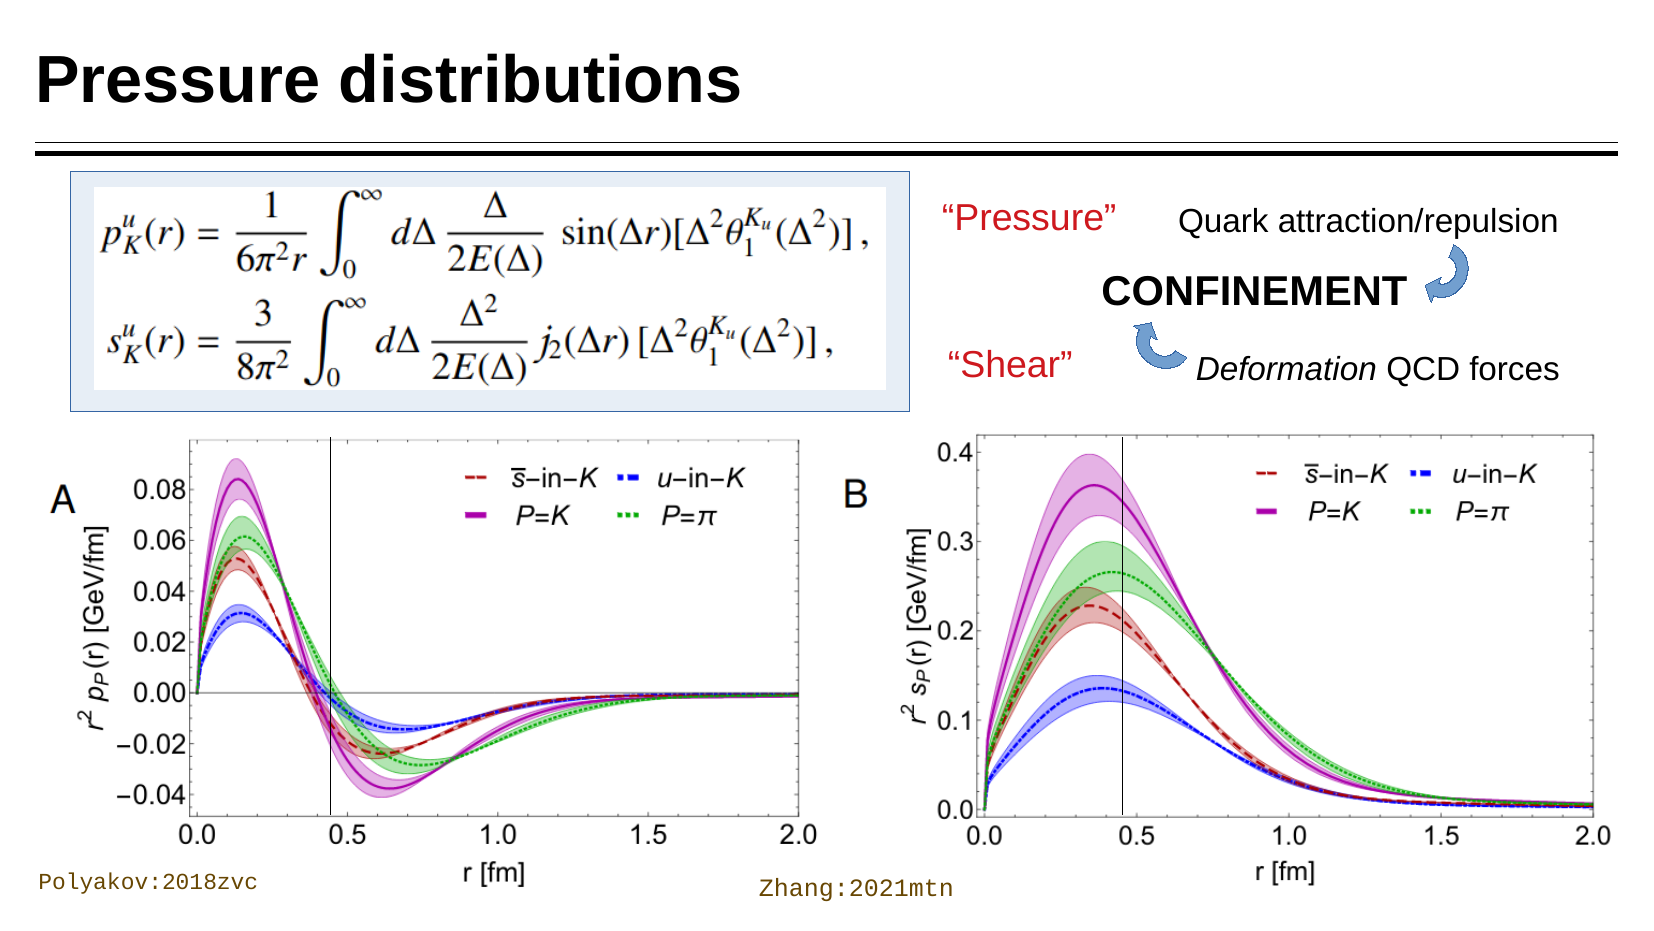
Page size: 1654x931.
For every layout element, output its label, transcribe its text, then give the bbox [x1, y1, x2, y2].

text_box [70, 172, 910, 412]
text_box “Shear” [933, 336, 1181, 394]
title Pressure distributions [33, 33, 1347, 172]
text_box CONFINEMENT [1086, 259, 1444, 368]
picture [94, 187, 886, 390]
text_box “Pressure” [927, 188, 1199, 246]
text_box Zhang:2021mtn [744, 868, 996, 928]
text_box Polyakov:2018zvc [23, 862, 355, 931]
text_box [1425, 244, 1469, 303]
text_box [1133, 322, 1187, 369]
text_box Deformation QCD forces [1181, 342, 1576, 395]
picture [838, 411, 1630, 893]
text_box Quark attraction/repulsion [1163, 194, 1575, 247]
picture [41, 425, 830, 902]
